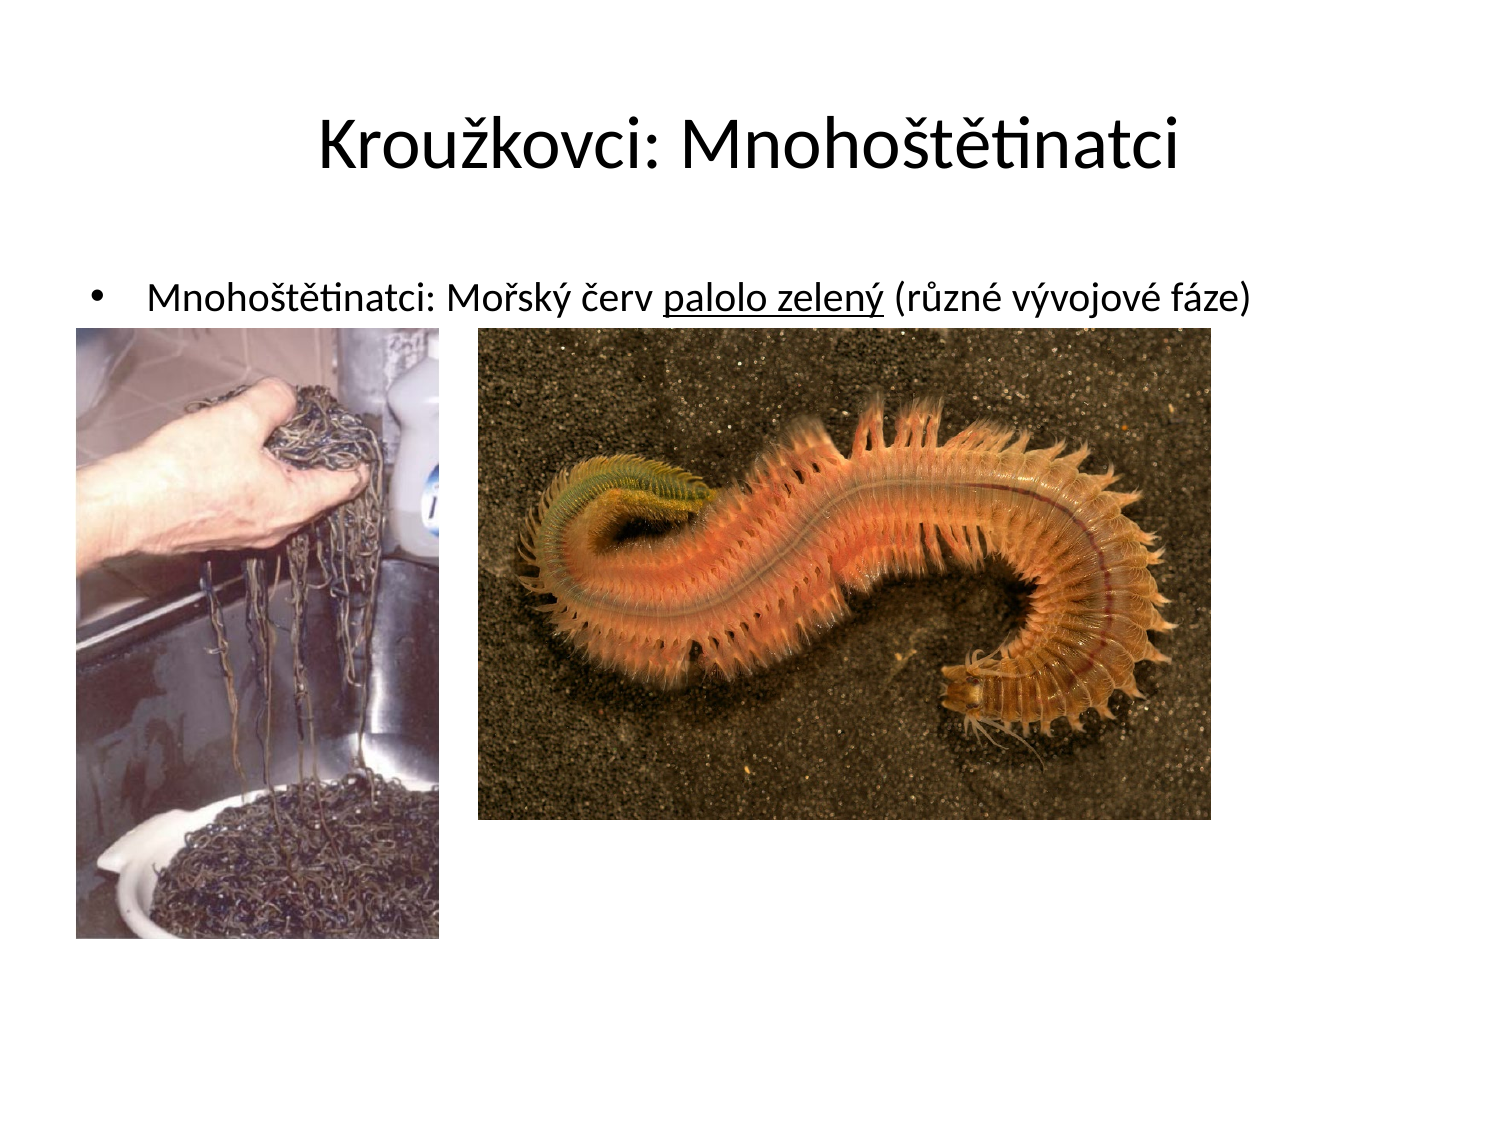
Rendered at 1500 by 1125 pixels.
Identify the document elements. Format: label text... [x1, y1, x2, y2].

picture [75, 328, 440, 939]
title Kroužkovci: Mnohoštětinatci [75, 45, 1425, 233]
list Mnohoštětinatci: Mořský červ palolo zelený (různé vývojové fáze) [75, 262, 1425, 1005]
picture [478, 328, 1211, 820]
